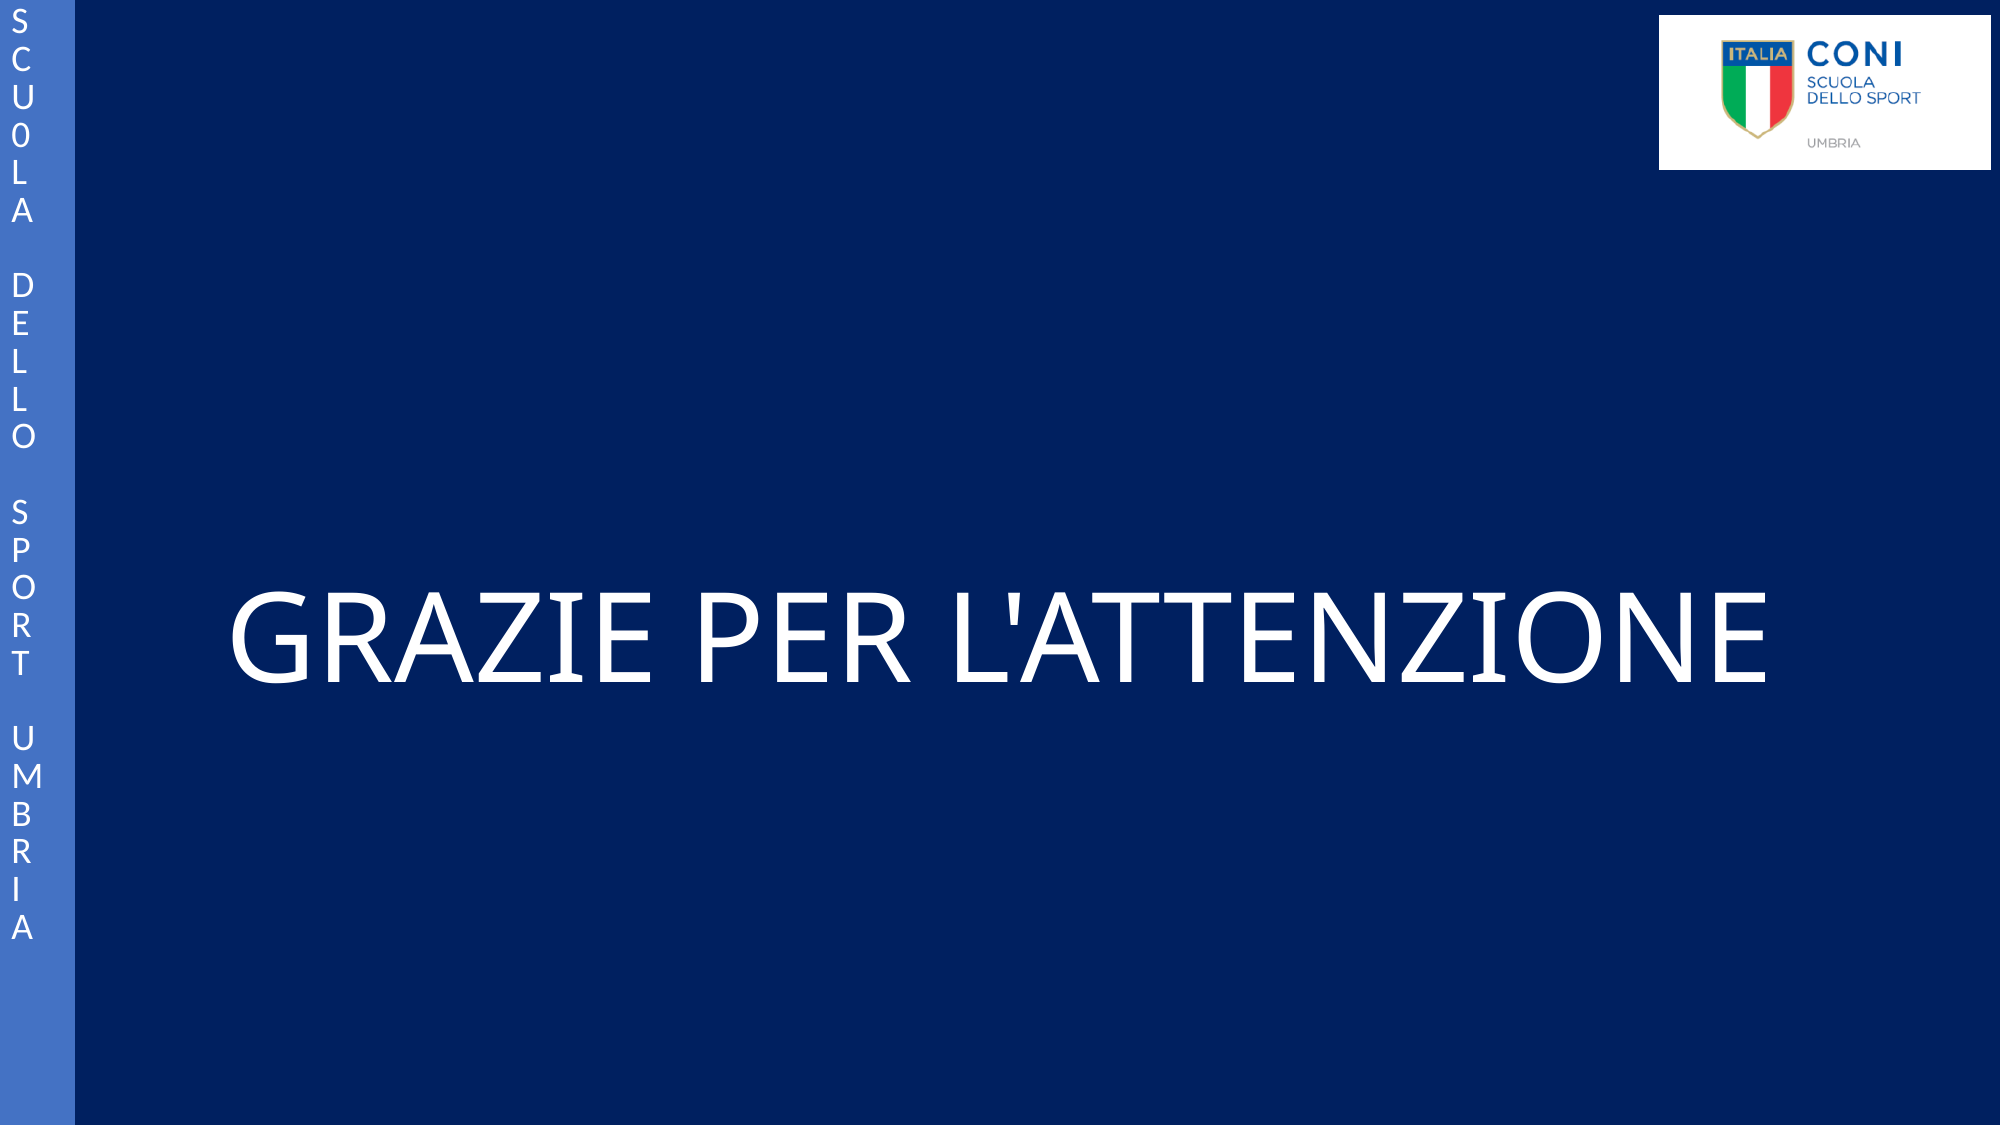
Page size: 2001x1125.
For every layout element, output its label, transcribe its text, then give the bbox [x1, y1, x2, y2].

table_header S C U 0 L A D E L L O S P O R T U M B R I A [0, 0, 75, 1125]
subtitle GRAZIE PER L'ATTENZIONE [99, 263, 1900, 1006]
picture [1659, 15, 1991, 170]
